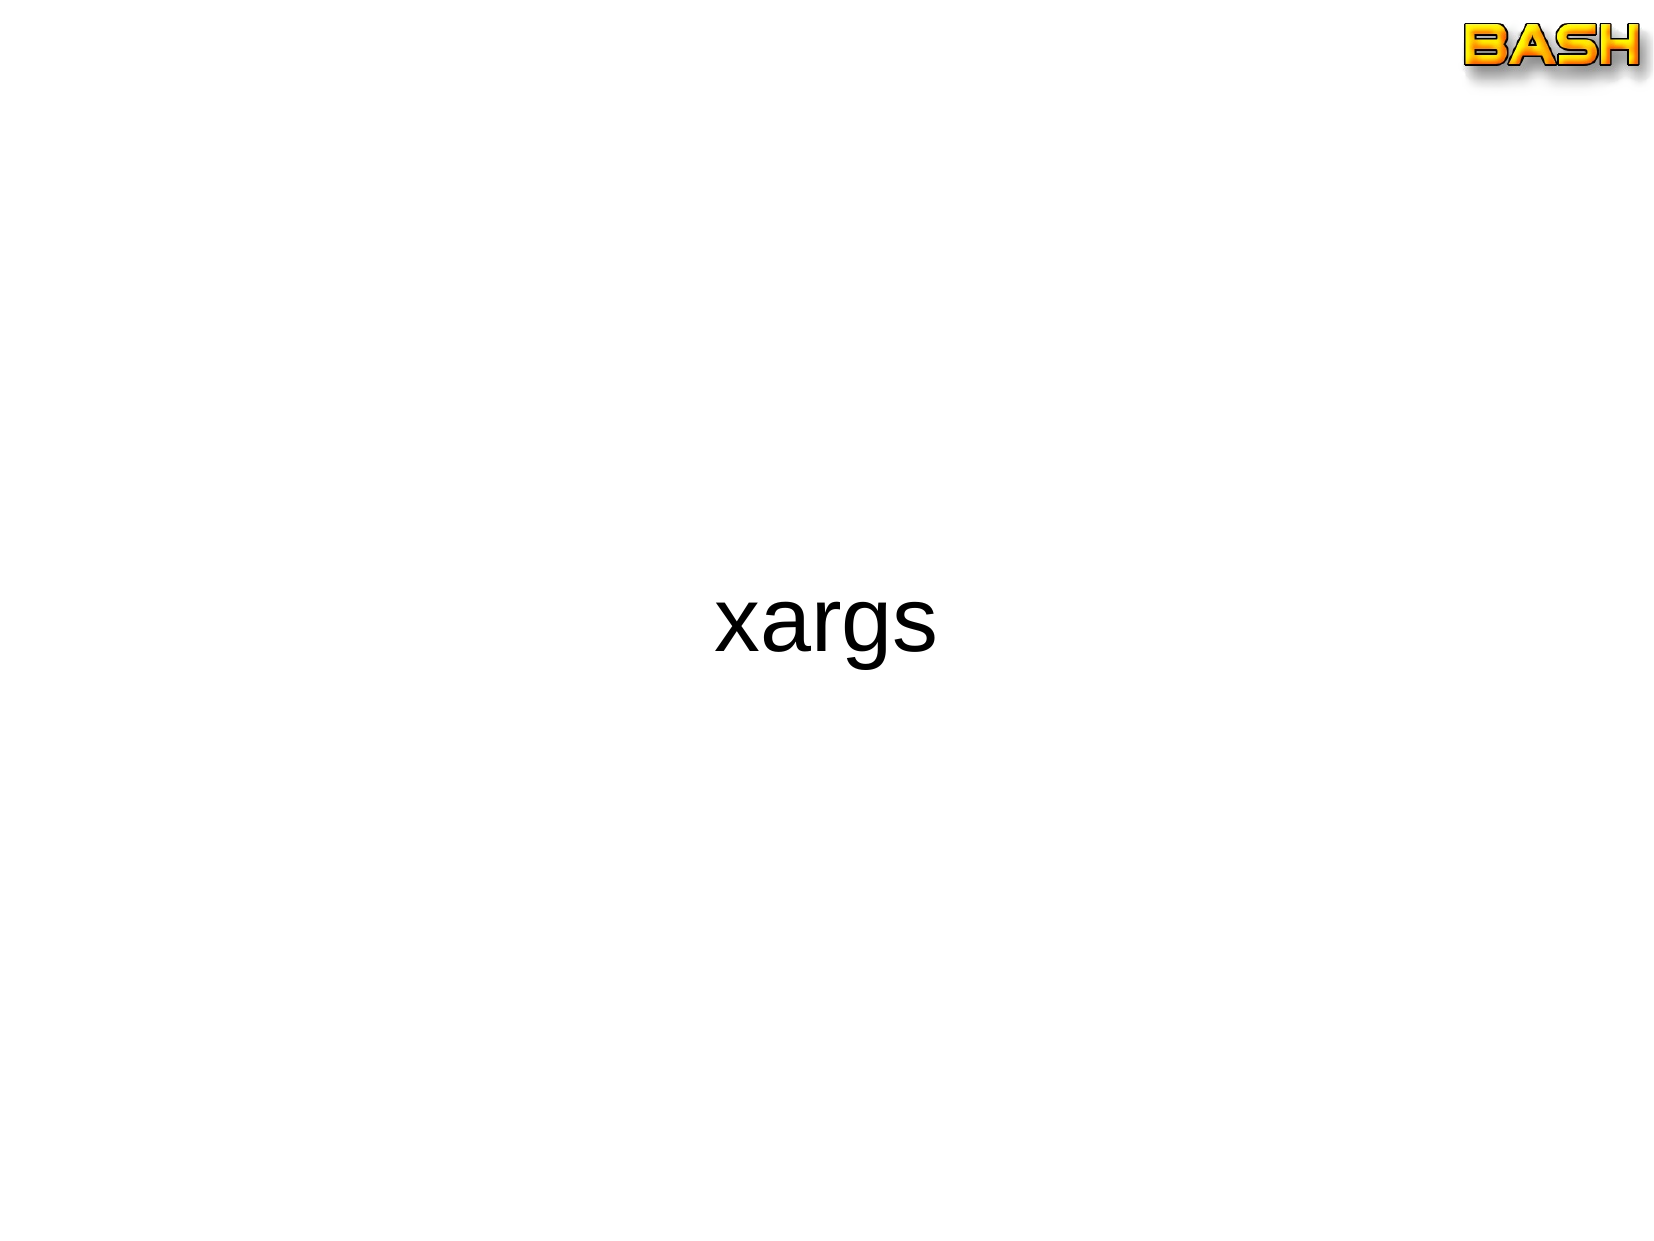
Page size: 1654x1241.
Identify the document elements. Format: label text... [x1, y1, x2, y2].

picture [1450, 0, 1654, 96]
title xargs [82, 523, 1571, 717]
